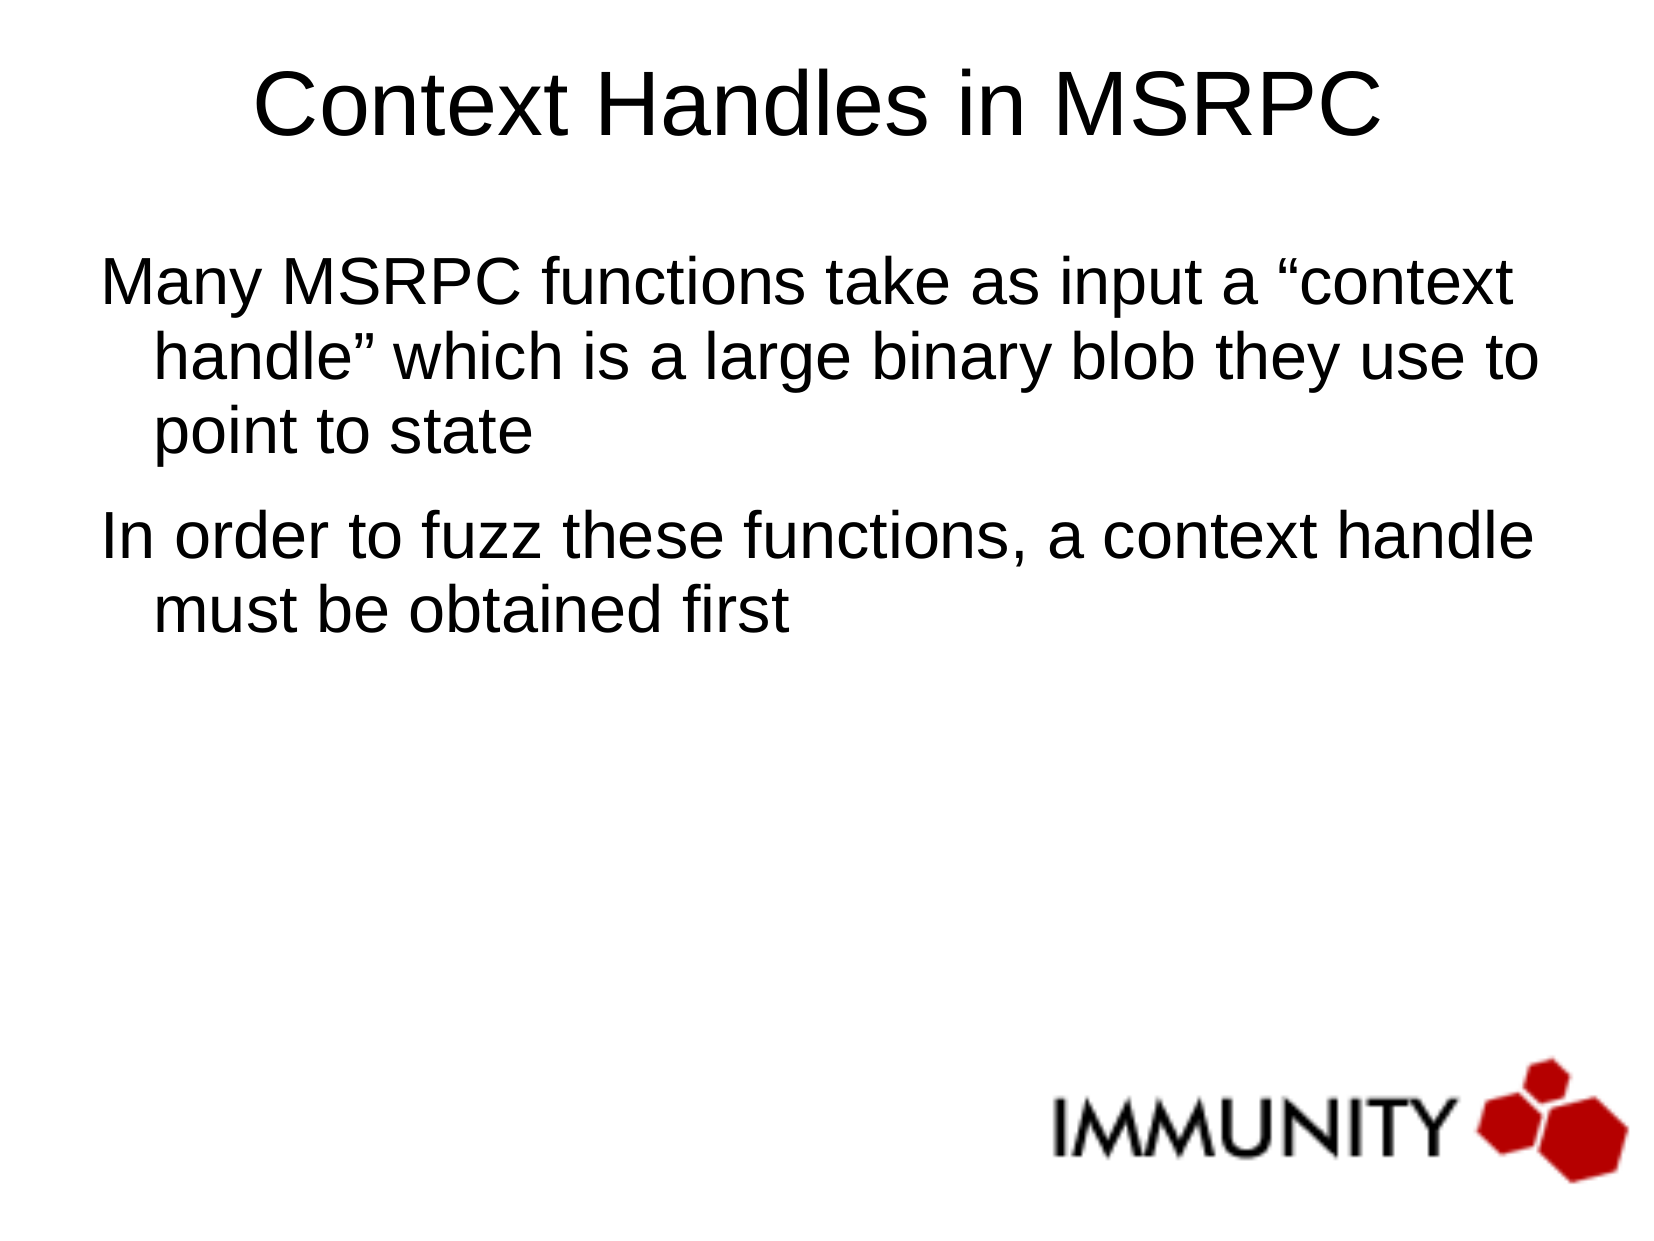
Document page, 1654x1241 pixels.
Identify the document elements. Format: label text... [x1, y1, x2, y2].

title Context Handles in MSRPC [75, 0, 1564, 208]
picture [1006, 1017, 1654, 1241]
list Many MSRPC functions take as input a “context handle” which is a large binary blob they use to point to state In order to fuzz these functions, a context handle must be obtained first [82, 243, 1571, 1109]
